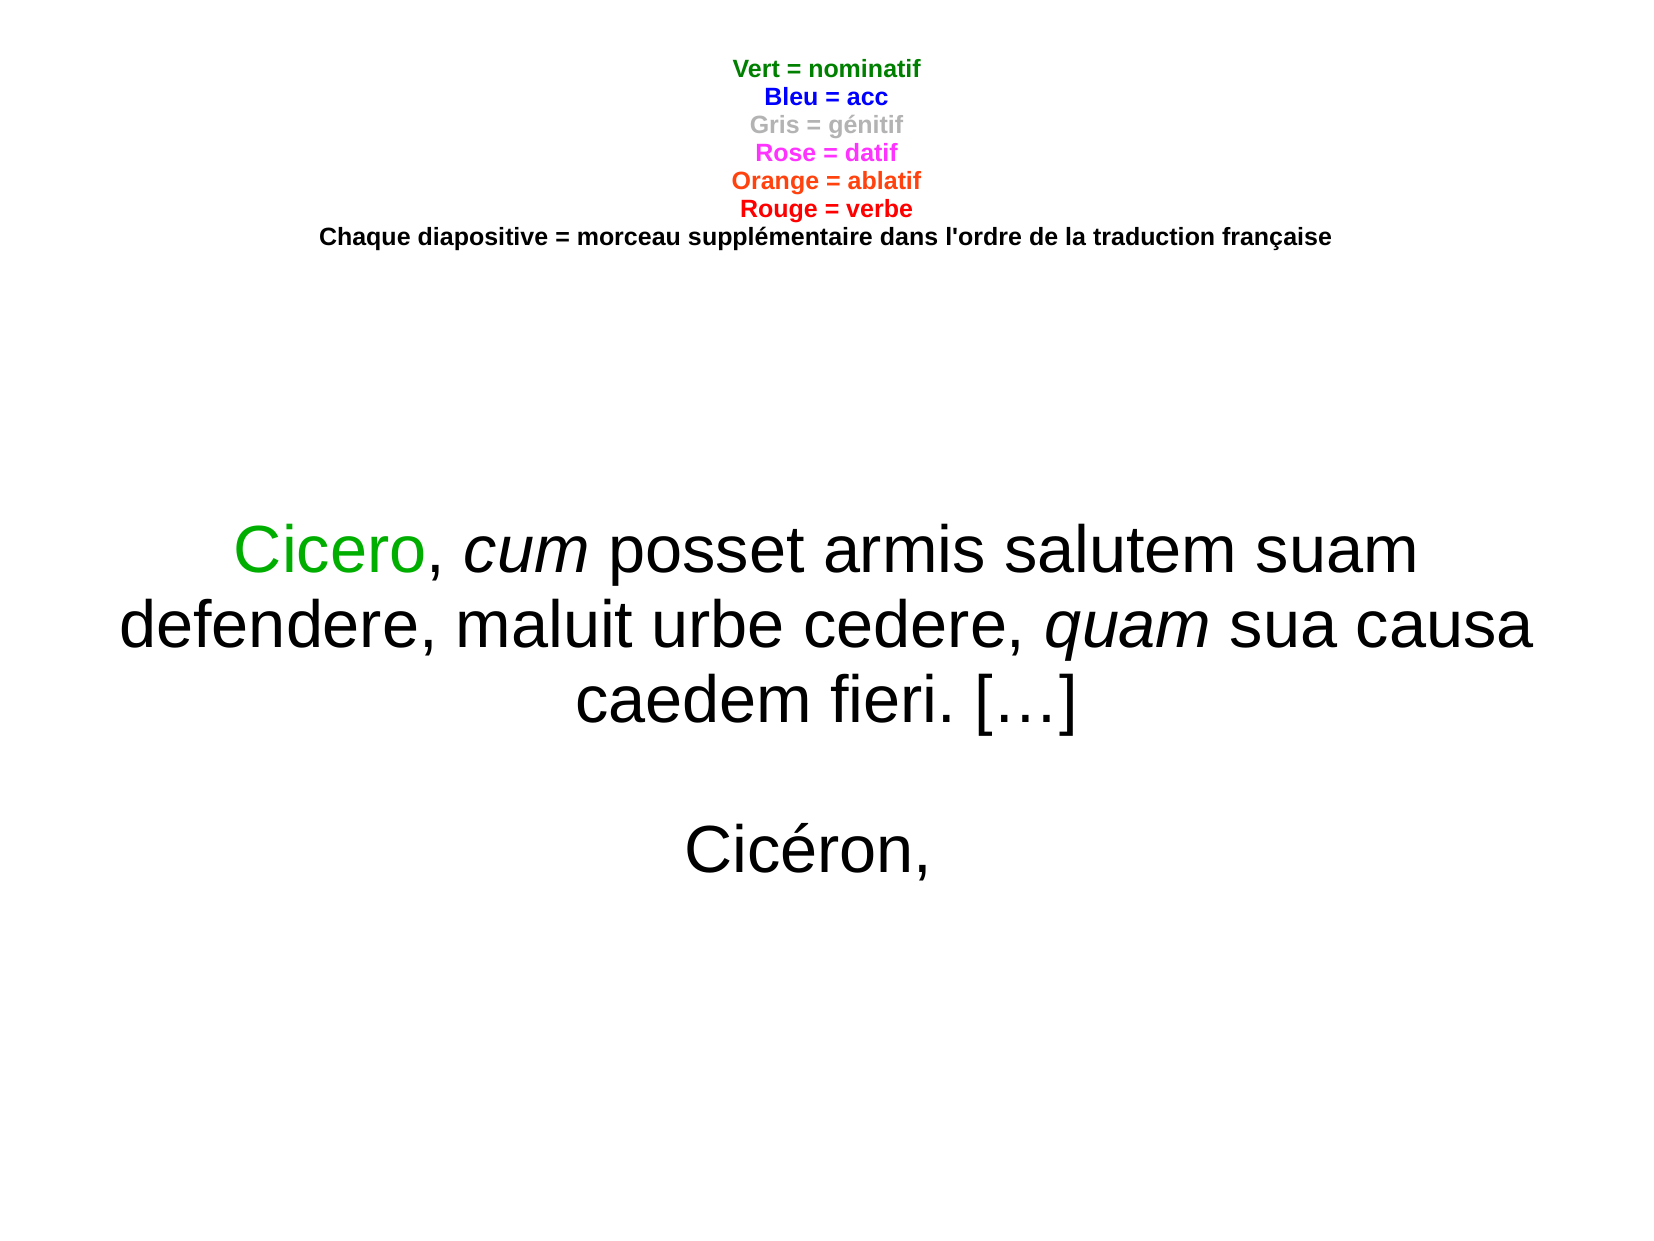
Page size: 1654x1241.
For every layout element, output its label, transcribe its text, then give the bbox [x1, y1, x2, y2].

subtitle Cicero, cum posset armis salutem suam defendere, maluit urbe cedere, quam sua causa caedem fieri. […] Cicéron, [82, 290, 1571, 1109]
title Vert = nominatif Bleu = acc Gris = génitif Rose = datif Orange = ablatif Rouge = verbe Chaque diapositive = morceau supplémentaire dans l'ordre de la traduction française [82, 49, 1571, 257]
